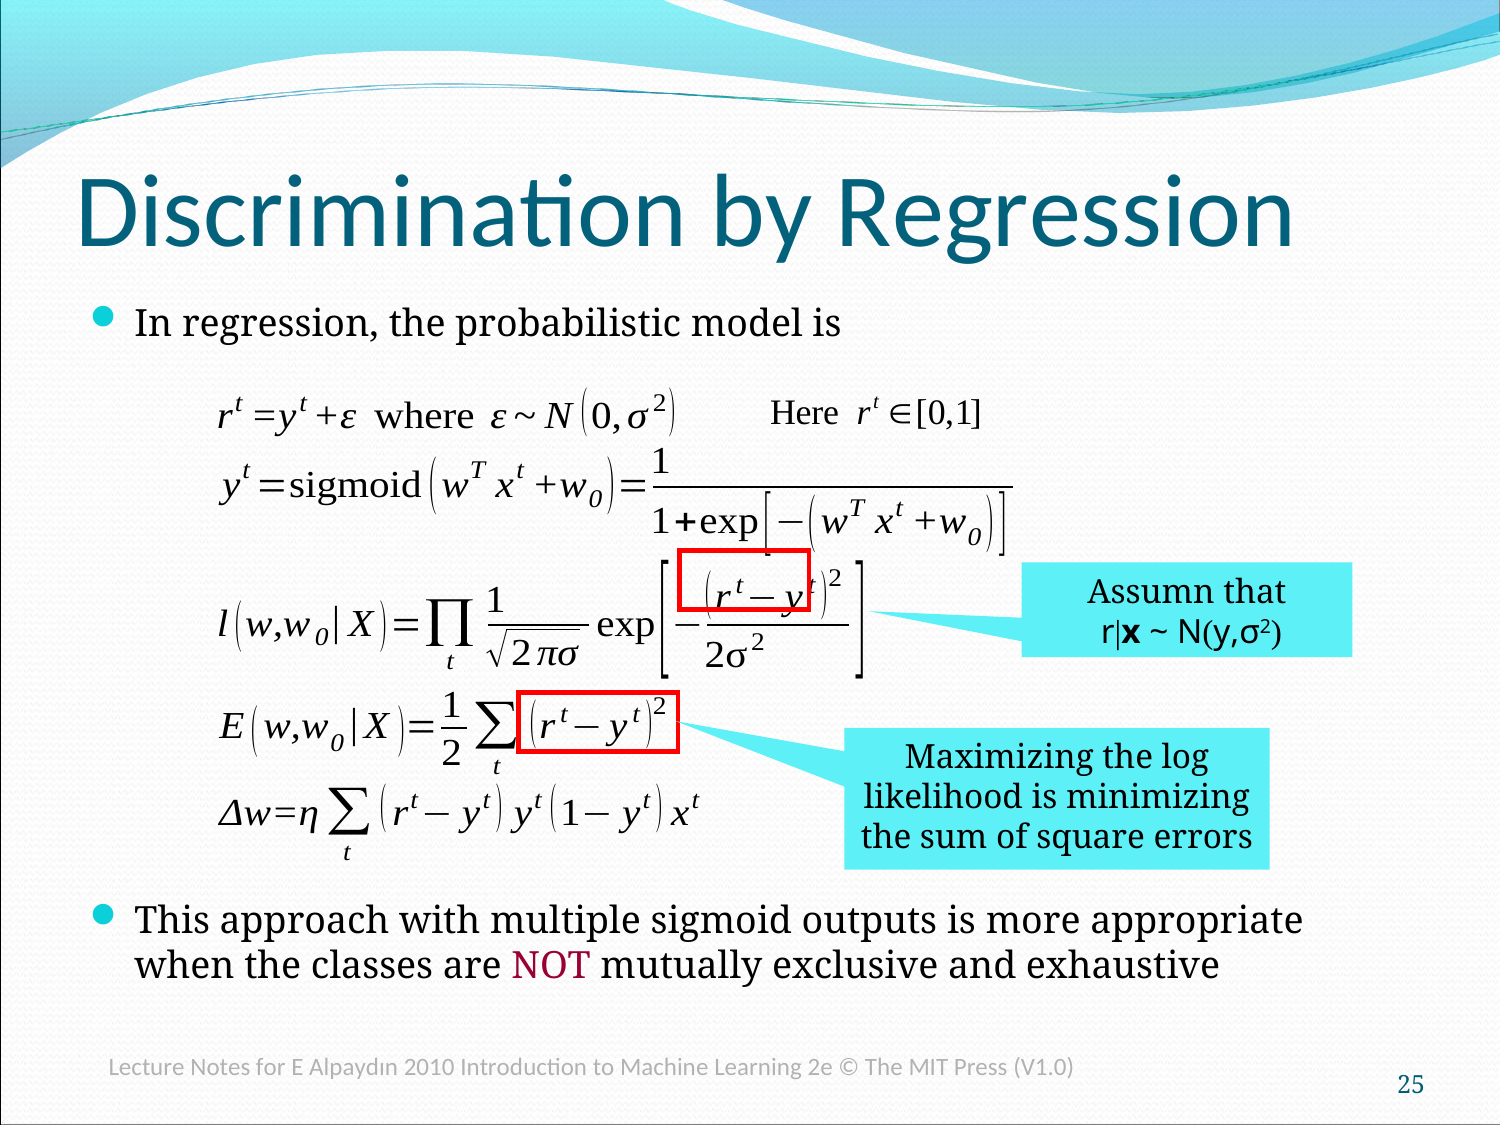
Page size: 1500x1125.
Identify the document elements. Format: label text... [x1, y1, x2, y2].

text_box Maximizing the log likelihood is minimizing the sum of square errors [675, 721, 1270, 870]
text_box Lecture Notes for E Alpaydın 2010 Introduction to Machine Learning 2e © The MIT Press (V1.0) [93, 1042, 1254, 1103]
text_box <number> [1299, 1042, 1426, 1103]
chart [206, 385, 1033, 866]
text_box Discrimination by Regression [75, 9, 1426, 268]
picture [0, 0, 1500, 1125]
text_box In regression, the probabilistic model is This approach with multiple sigmoid outputs is more appropriate when the classes are NOT mutually exclusive and exhaustive [75, 290, 1426, 1071]
text_box Assumn that r|x ~ N(y,σ2) [868, 562, 1353, 658]
chart [521, 695, 676, 749]
